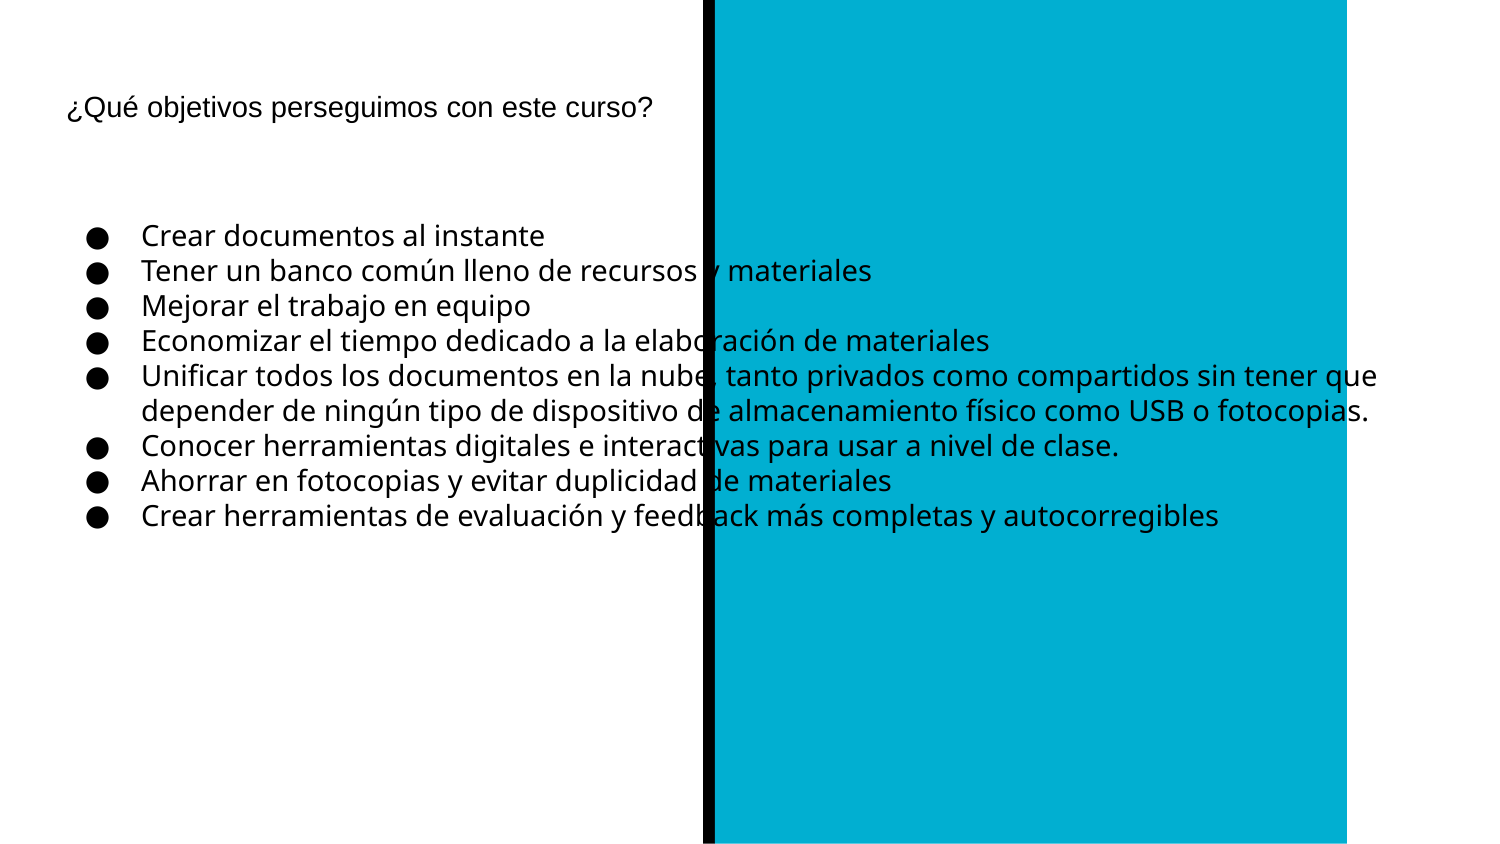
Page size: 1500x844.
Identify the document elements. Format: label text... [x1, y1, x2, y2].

title ¿Qué objetivos perseguimos con este curso? [51, 72, 1449, 167]
list Crear documentos al instante Tener un banco común lleno de recursos y materiales Mejorar el trabajo en equipo Economizar el tiempo dedicado a la elaboración de materiales Unificar todos los documentos en la nube, tanto privados como compartidos sin tener que depender de ningún tipo de dispositivo de almacenamiento físico como USB o fotocopias. Conocer herramientas digitales e interactivas para usar a nivel de clase. Ahorrar en fotocopias y evitar duplicidad de materiales Crear herramientas de evaluación y feedback más completas y autocorregibles [51, 202, 1449, 844]
